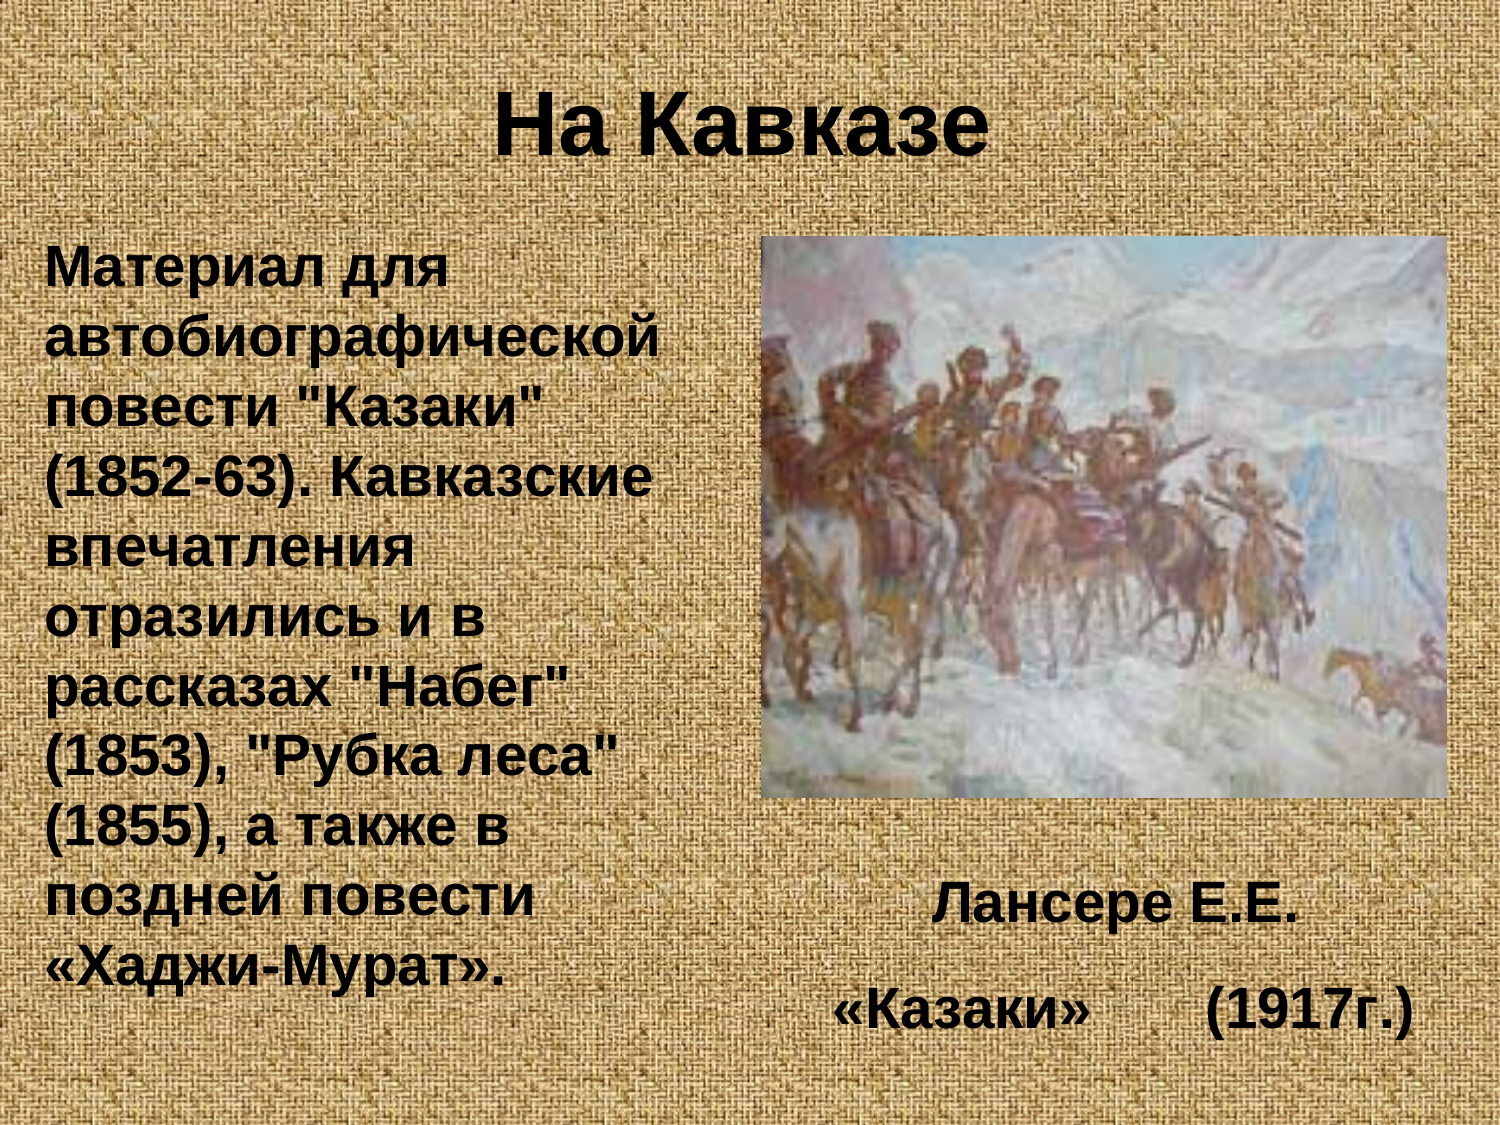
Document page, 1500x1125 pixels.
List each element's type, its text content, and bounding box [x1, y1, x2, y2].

title На Кавказе [67, 29, 1418, 218]
text_box [761, 236, 1447, 798]
picture [0, 0, 1500, 1125]
text_box Материал для автобиографической повести "Казаки" (1852-63). Кавказские впечатления отразились и в рассказах "Набег" (1853), "Рубка леса" (1855), а также в поздней повести «Хаджи-Мурат». [29, 220, 715, 1006]
text_box Лансере Е.Е. «Казаки» (1917г.) [797, 856, 1436, 1049]
